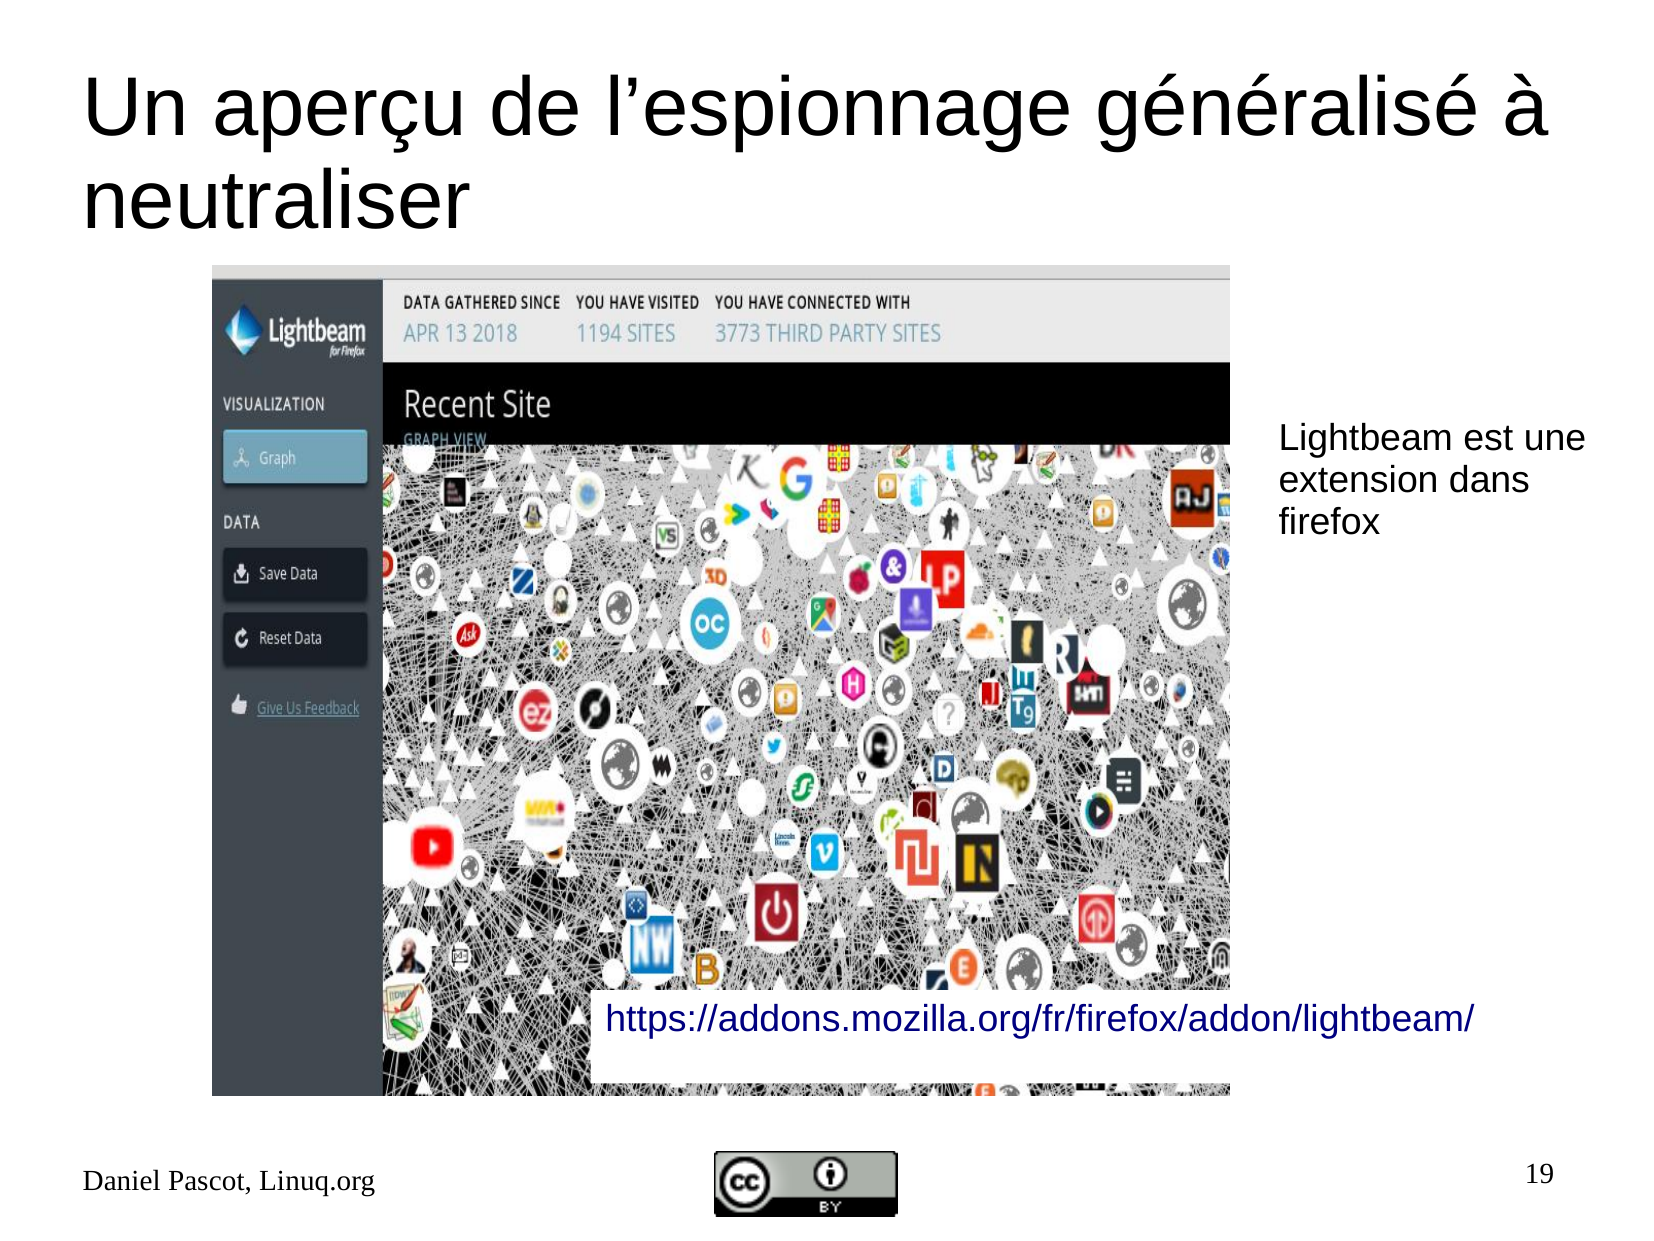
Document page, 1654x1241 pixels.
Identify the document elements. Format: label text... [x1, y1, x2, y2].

text_box https://addons.mozilla.org/fr/firefox/addon/lightbeam/ [590, 990, 1501, 1084]
picture [714, 1151, 898, 1217]
text_box Lightbeam est une extension dans firefox [1263, 408, 1619, 597]
picture [212, 265, 1230, 1096]
title Un aperçu de l’espionnage généralisé à neutraliser [82, 49, 1571, 257]
